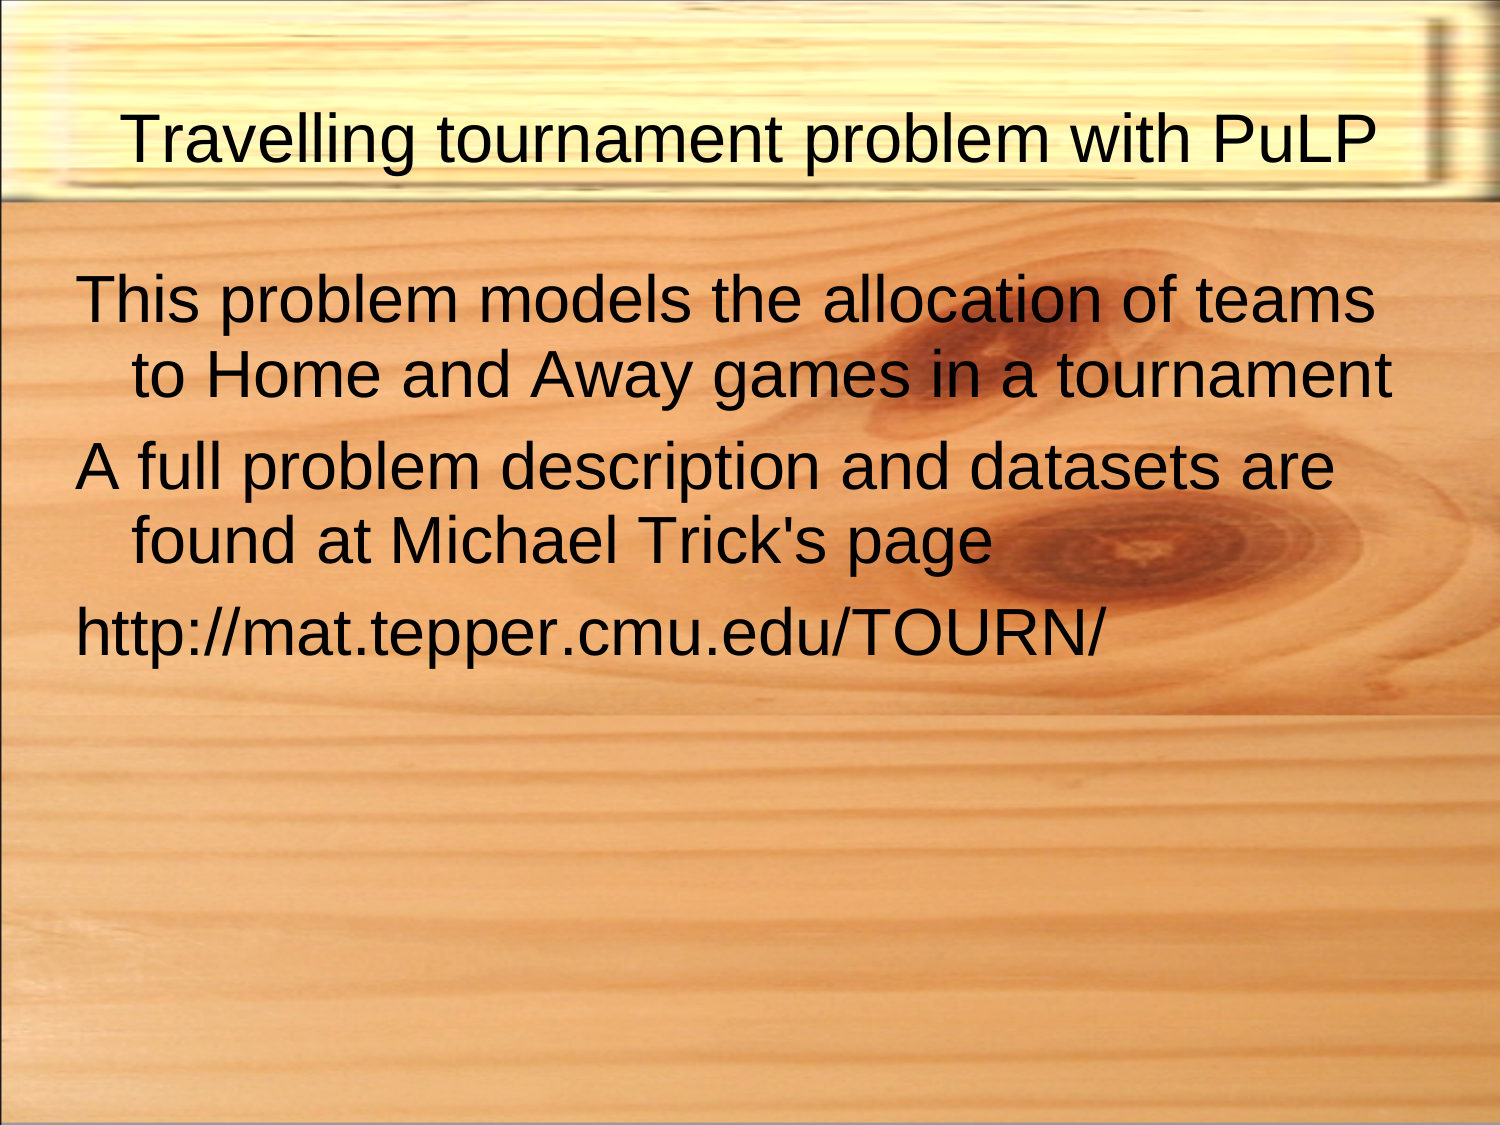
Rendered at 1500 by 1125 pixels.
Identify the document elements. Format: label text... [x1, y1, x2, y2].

picture [0, 0, 1500, 1125]
list This problem models the allocation of teams to Home and Away games in a tournament A full problem description and datasets are found at Michael Trick's page http://mat.tepper.cmu.edu/TOURN/ [75, 262, 1426, 991]
title Travelling tournament problem with PuLP [75, 52, 1426, 226]
